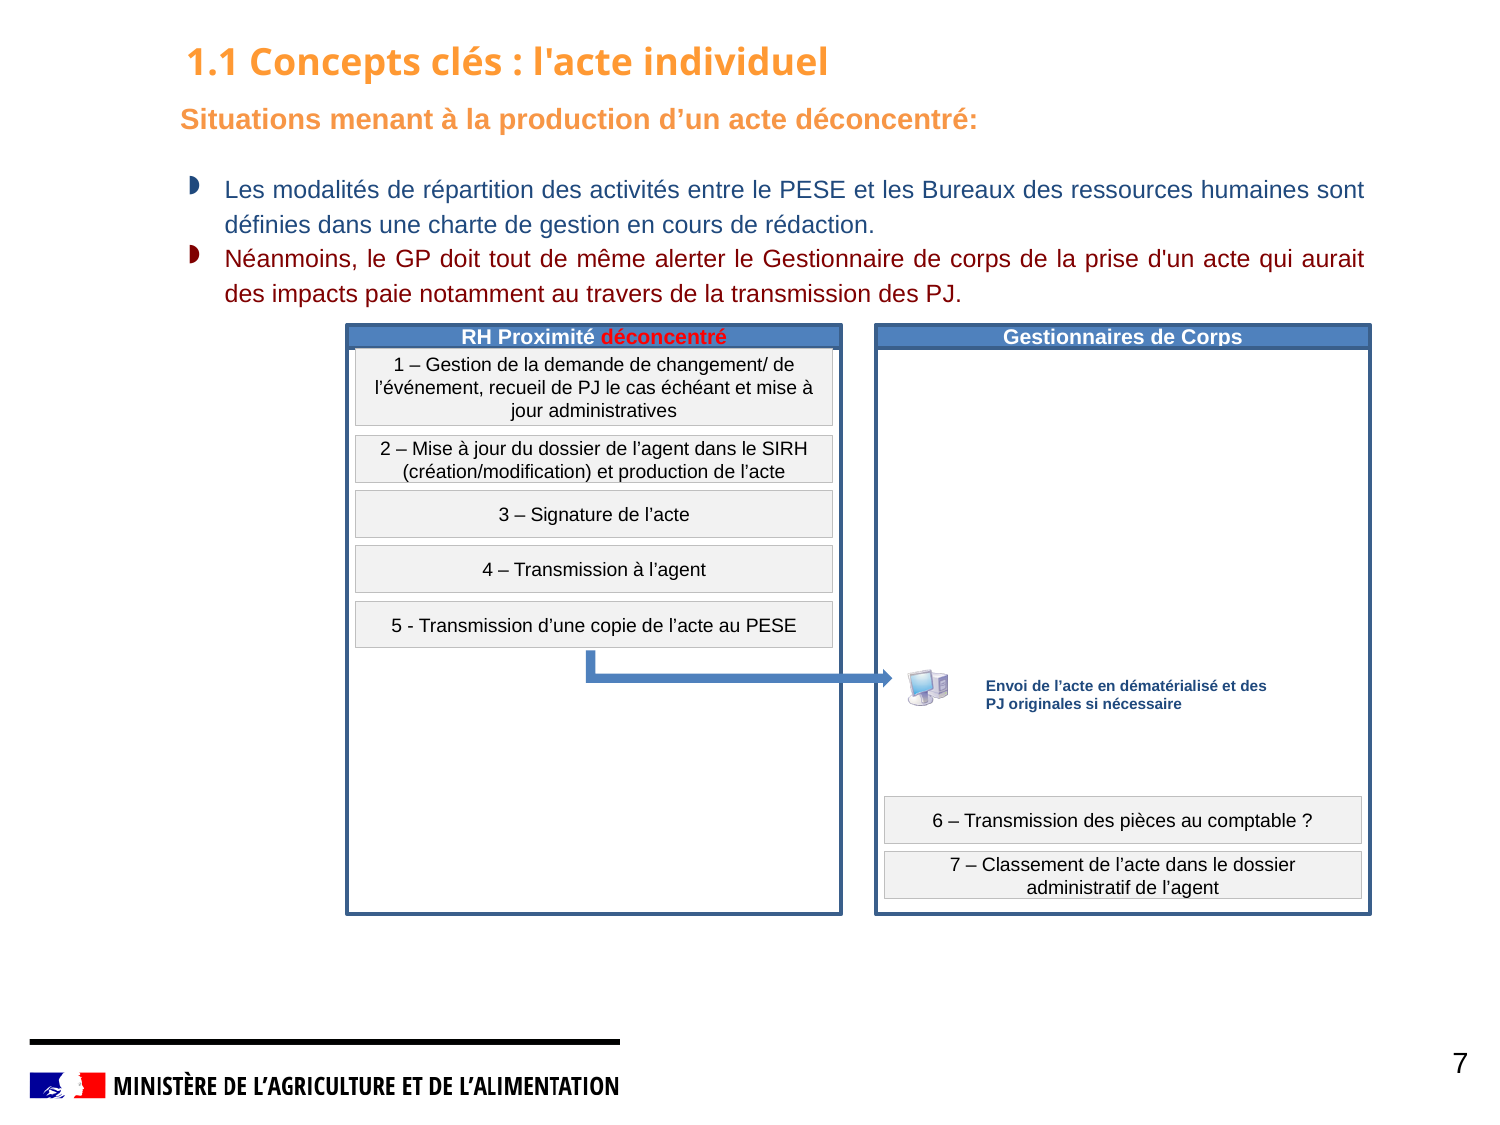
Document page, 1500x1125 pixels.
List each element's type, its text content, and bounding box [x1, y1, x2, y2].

text_box 7 – Classement de l’acte dans le dossier administratif de l’agent [884, 851, 1362, 899]
picture [29, 1039, 620, 1099]
text_box Les modalités de répartition des activités entre le PESE et les Bureaux des ressources humaines sont définies dans une charte de gestion en cours de rédaction. Néanmoins, le GP doit tout de même alerter le Gestionnaire de corps de la prise d'un acte qui aurait des impacts paie notamment au travers de la transmission des PJ. [174, 161, 1382, 302]
text_box 1.1 Concepts clés : l'acte individuel [171, 31, 1458, 137]
text_box [347, 348, 1370, 915]
text_box 2 – Mise à jour du dossier de l’agent dans le SIRH (création/modification) et production de l’acte [355, 435, 833, 483]
text_box RH Proximité déconcentré [347, 324, 842, 348]
text_box 4 – Transmission à l’agent [355, 545, 833, 593]
text_box 3 – Signature de l’acte [355, 490, 833, 538]
text_box 1 – Gestion de la demande de changement/ de l’événement, recueil de PJ le cas échéant et mise à jour administratives [355, 348, 833, 426]
text_box 6 – Transmission des pièces au comptable ? [884, 796, 1362, 844]
text_box Envoi de l’acte en dématérialisé et des PJ originales si nécessaire [970, 668, 1295, 701]
text_box 5 - Transmission d’une copie de l’acte au PESE [355, 601, 833, 648]
text_box Situations menant à la production d’un acte déconcentré: [165, 93, 1459, 145]
text_box Gestionnaires de Corps [875, 324, 1370, 348]
picture [885, 665, 953, 720]
